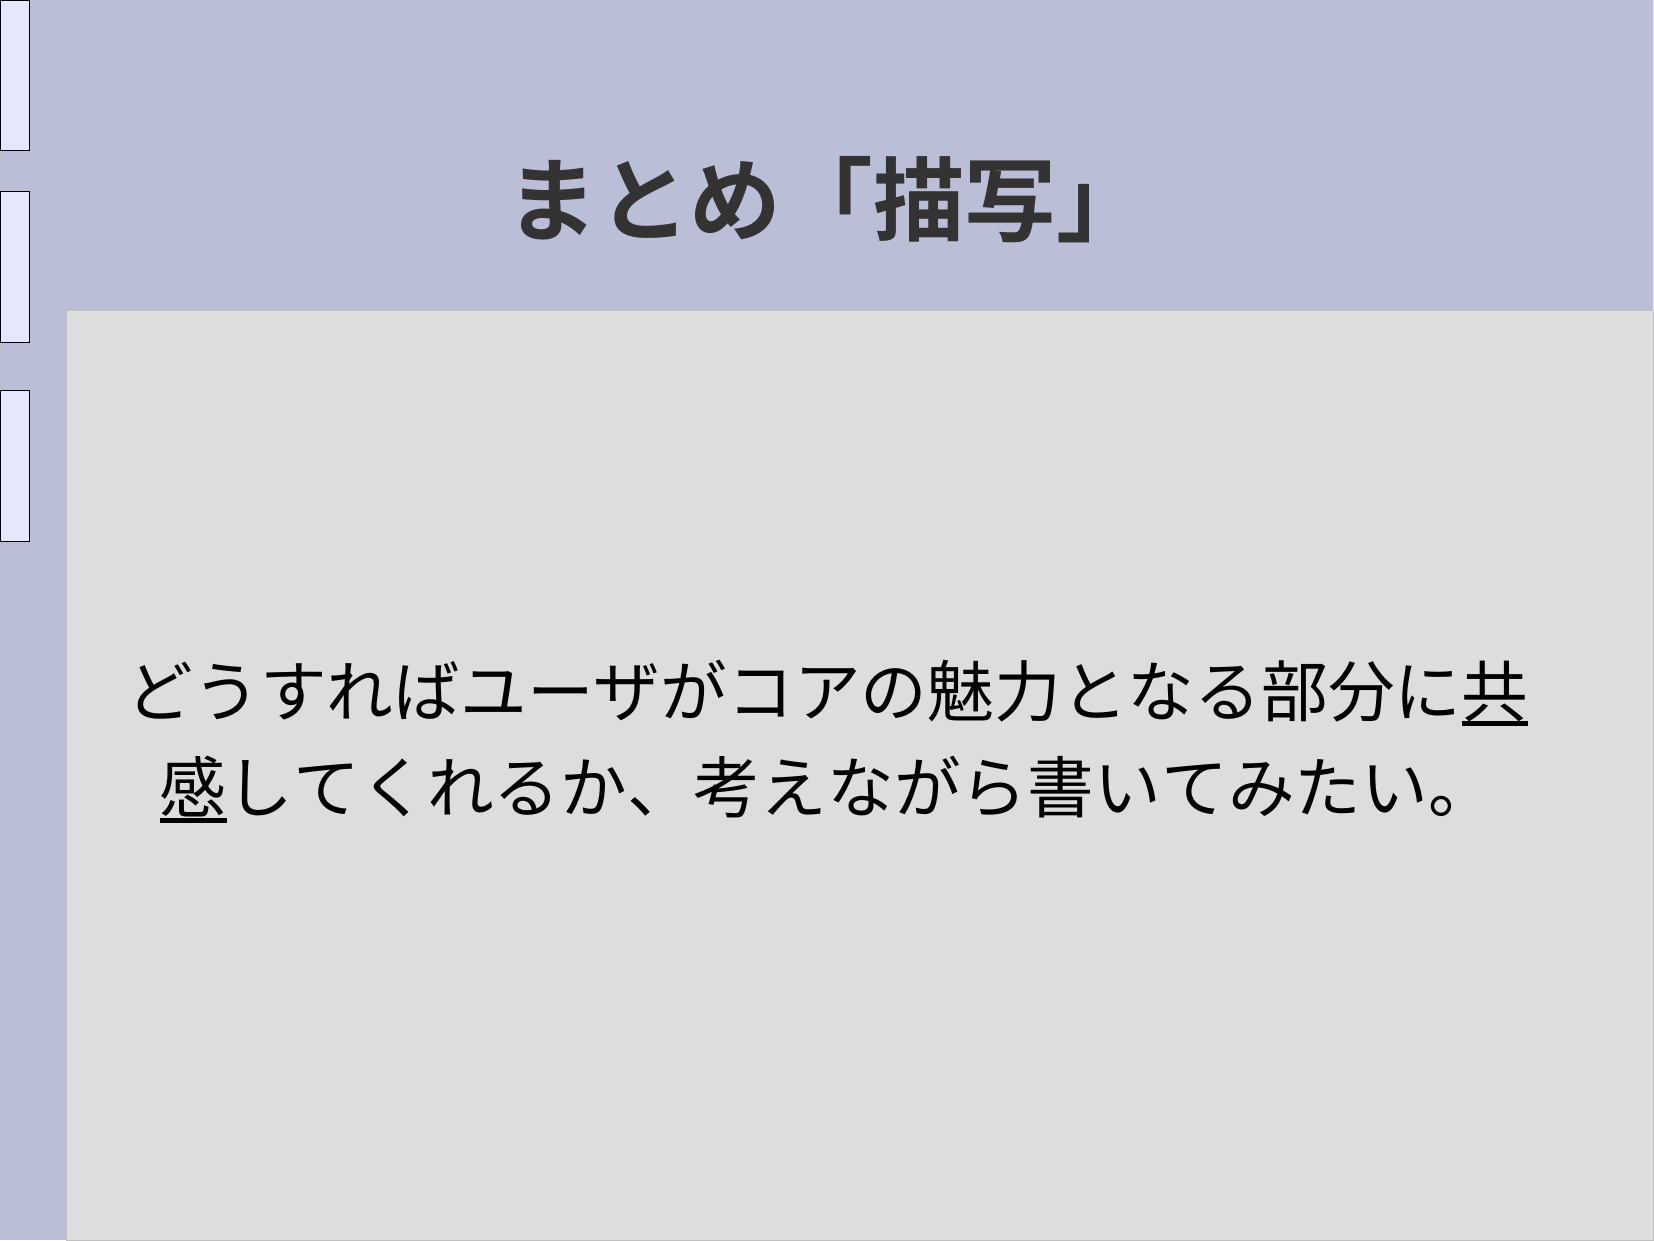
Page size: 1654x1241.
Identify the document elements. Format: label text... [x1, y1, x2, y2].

title まとめ「描写」 [121, 91, 1534, 299]
subtitle どうすればユーザがコアの魅力となる部分に共感してくれるか、考えながら書いてみたい。 [121, 344, 1534, 1127]
